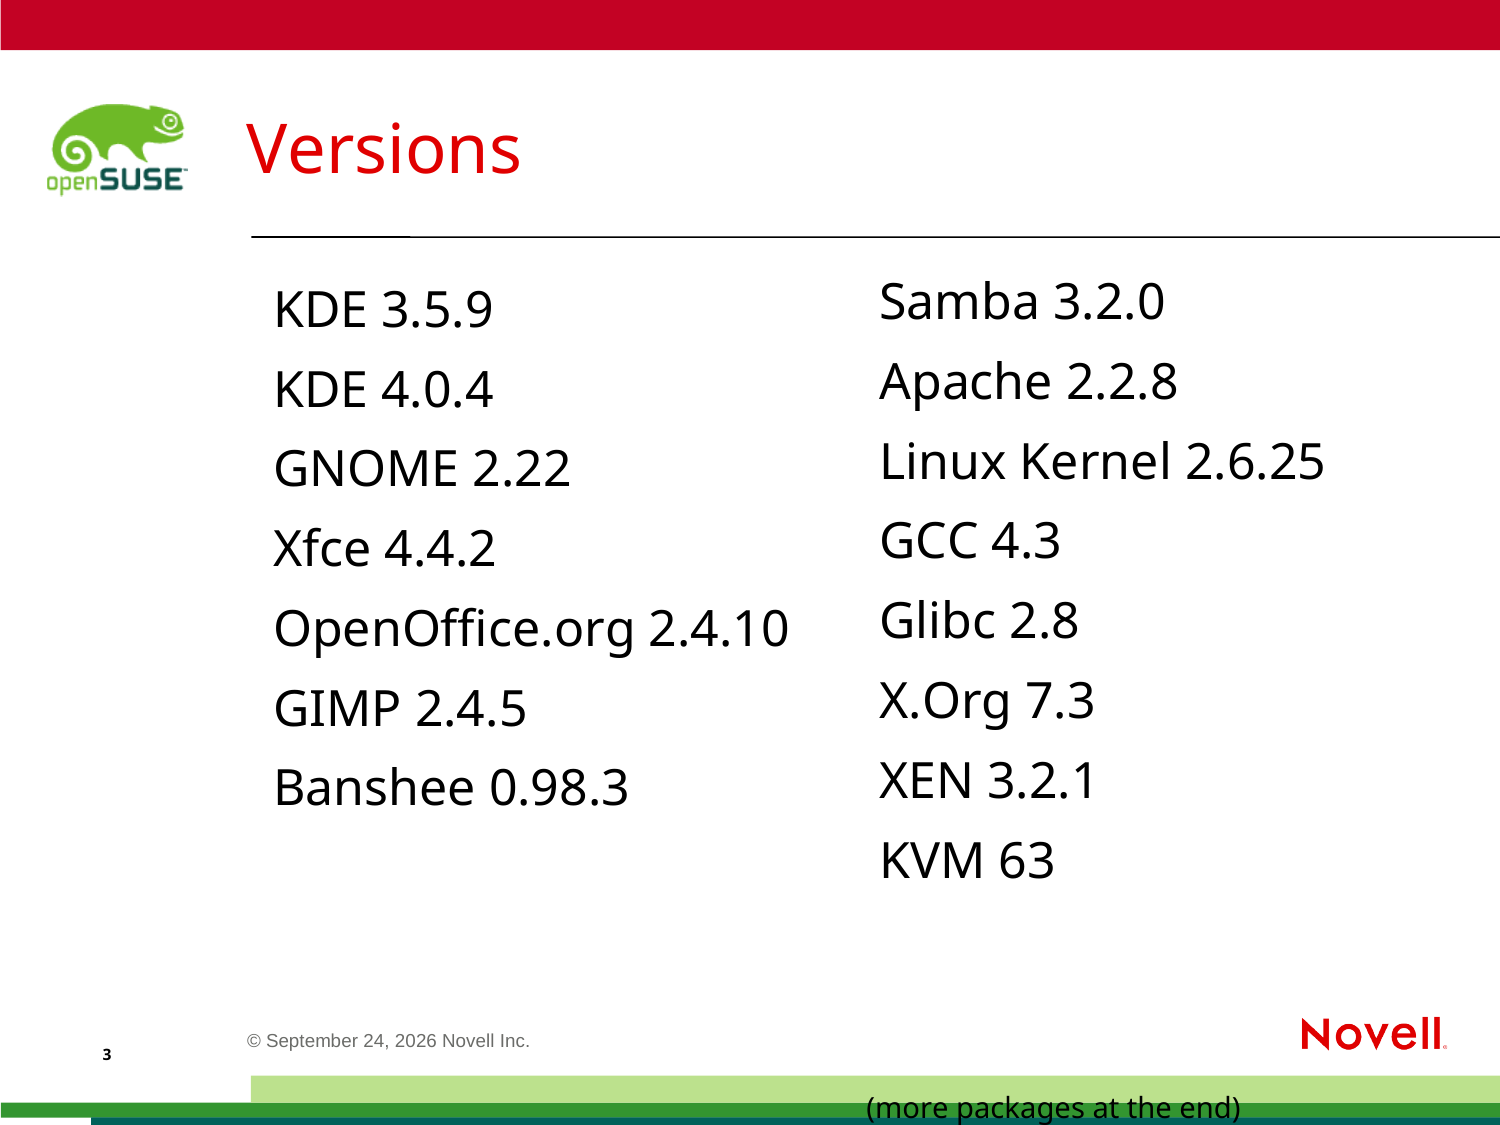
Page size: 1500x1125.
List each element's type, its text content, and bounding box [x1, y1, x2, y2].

title Versions [246, 60, 1409, 239]
picture [1295, 1011, 1453, 1056]
list KDE 3.5.9 KDE 4.0.4 GNOME 2.22 Xfce 4.4.2 OpenOffice.org 2.4.10 GIMP 2.4.5 Banshee 0.98.3 [245, 267, 837, 995]
list Samba 3.2.0 Apache 2.2.8 Linux Kernel 2.6.25 GCC 4.3 Glibc 2.8 X.Org 7.3 XEN 3.2.1 KVM 63 (more packages at the end) [866, 267, 1459, 990]
picture [47, 104, 188, 197]
